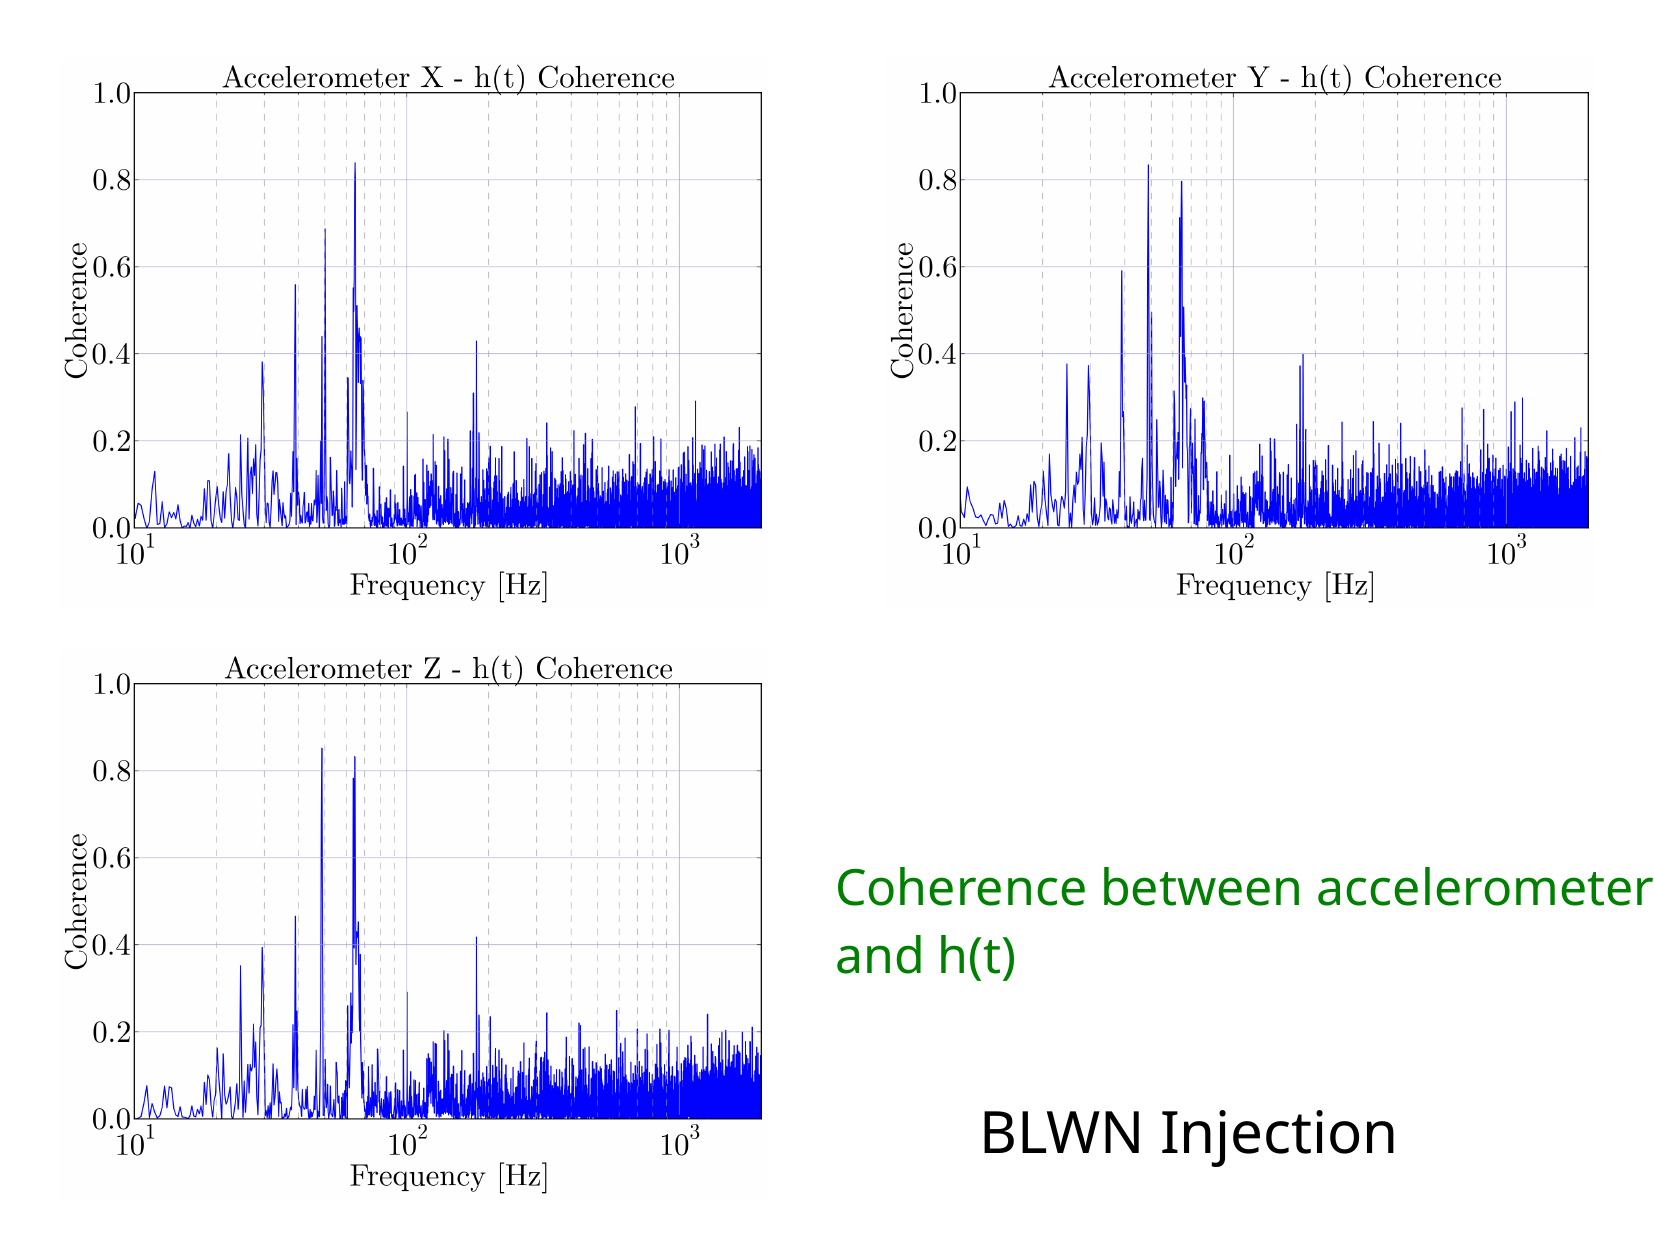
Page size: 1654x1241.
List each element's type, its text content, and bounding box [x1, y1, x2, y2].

picture [59, 649, 768, 1201]
picture [59, 58, 768, 611]
text_box Coherence between accelerometers and h(t) [820, 844, 1619, 980]
text_box BLWN Injection [964, 1084, 1394, 1170]
picture [885, 58, 1595, 611]
